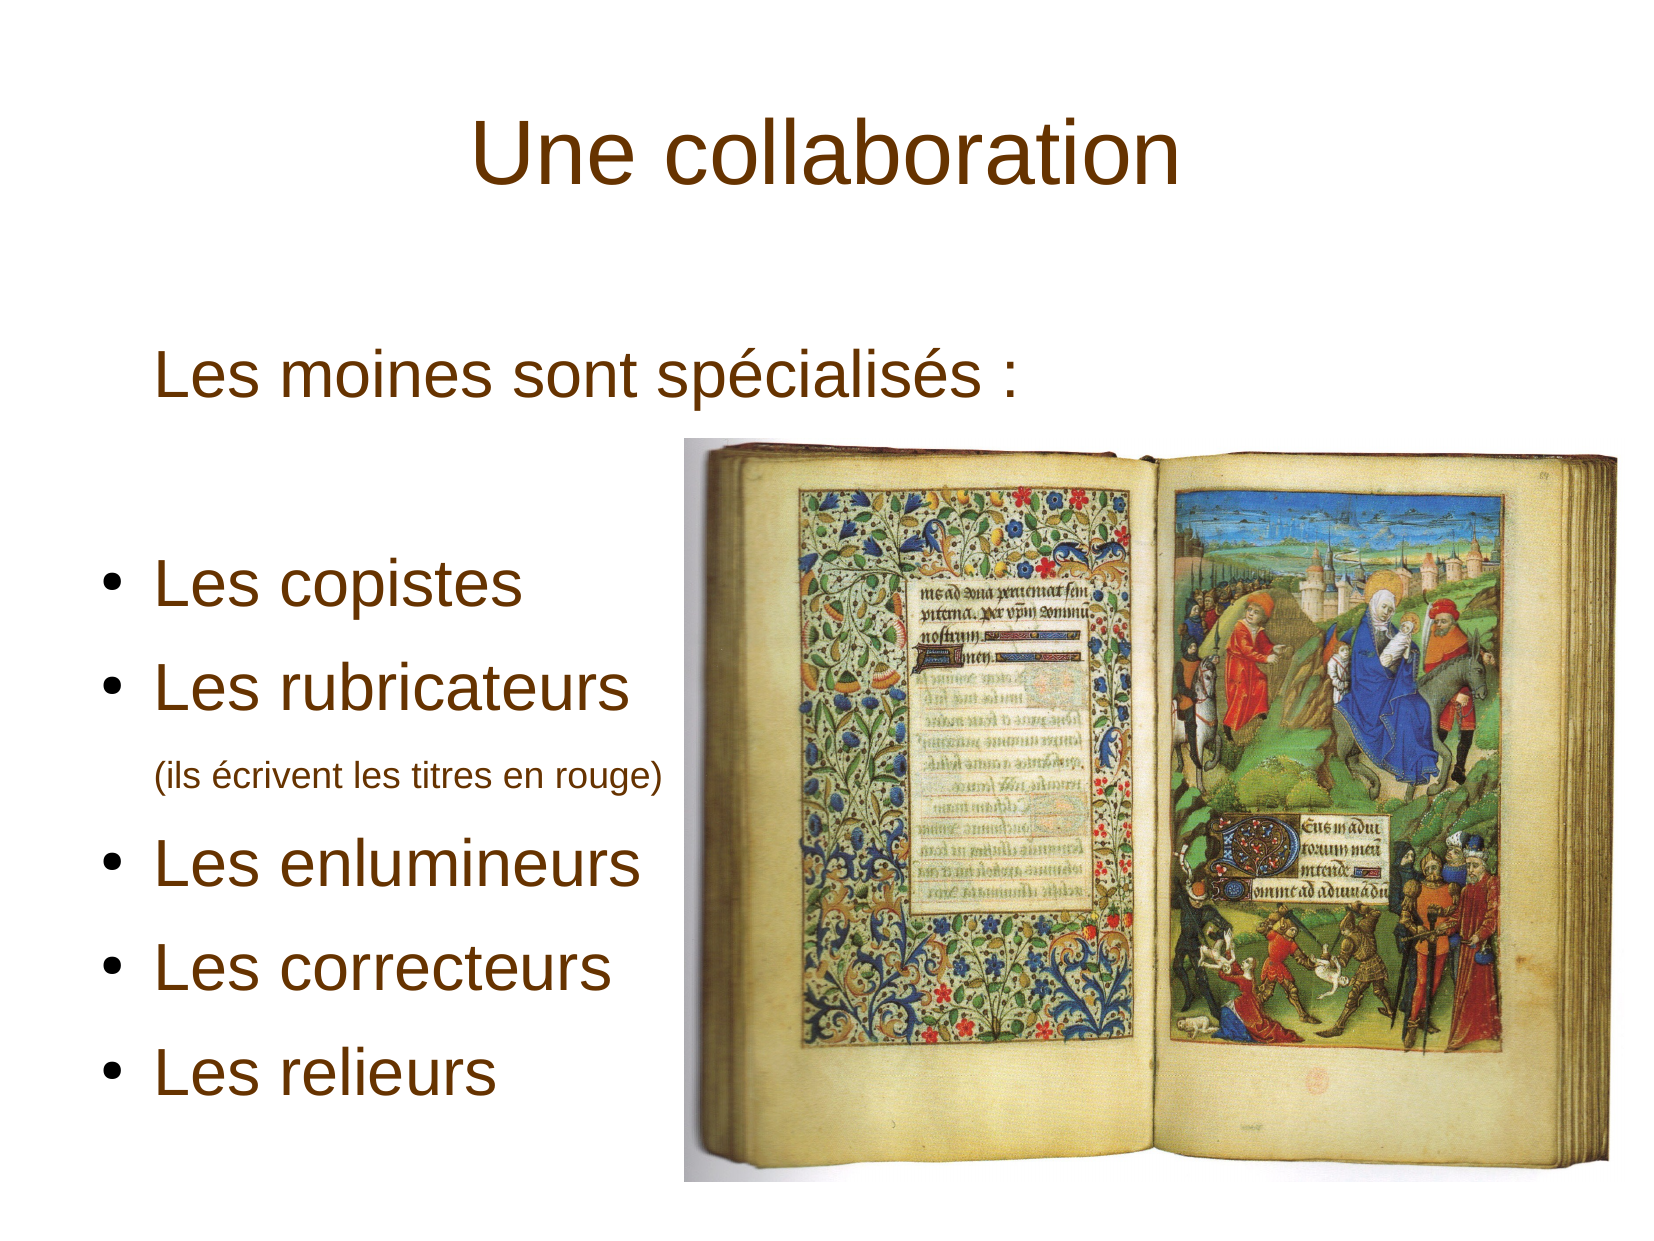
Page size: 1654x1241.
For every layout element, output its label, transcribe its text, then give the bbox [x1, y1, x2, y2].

list Les moines sont spécialisés : Les copistes Les rubricateurs (ils écrivent les titres en rouge) Les enlumineurs Les correcteurs Les relieurs [82, 337, 1595, 1170]
title Une collaboration [82, 56, 1571, 250]
picture [684, 438, 1625, 1182]
